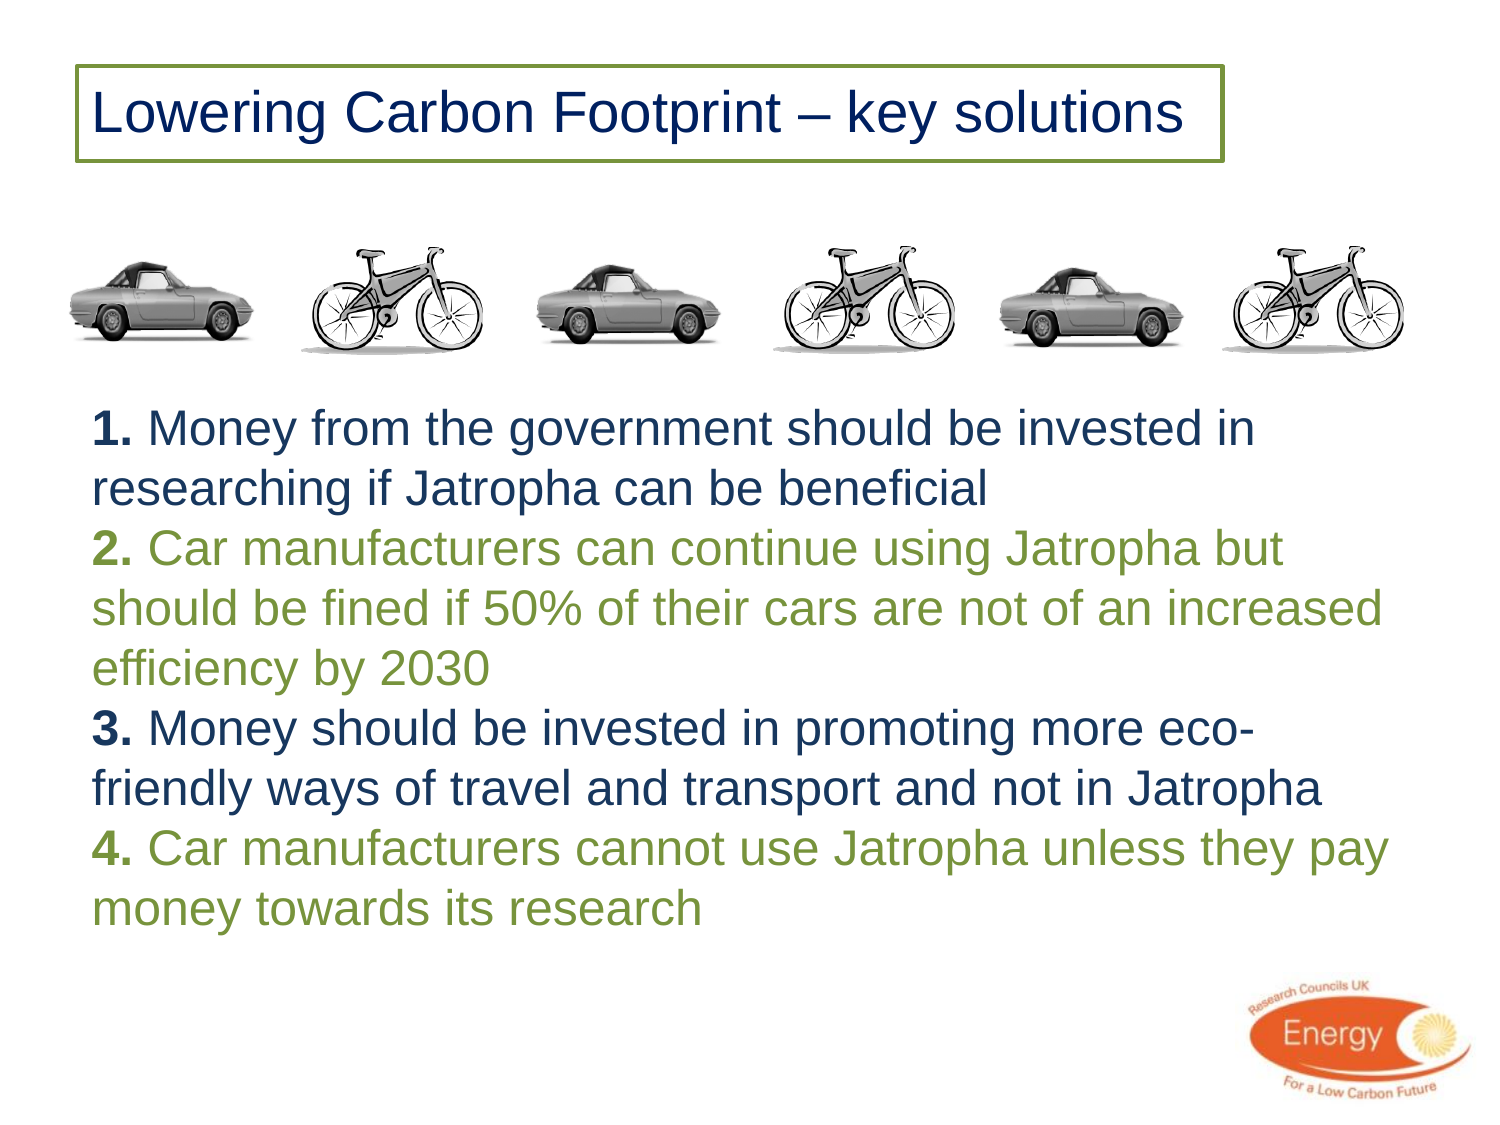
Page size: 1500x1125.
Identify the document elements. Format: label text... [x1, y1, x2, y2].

picture [773, 246, 955, 354]
picture [531, 247, 725, 371]
picture [994, 250, 1188, 374]
text_box Lowering Carbon Footprint – key solutions [76, 66, 1223, 162]
picture [1222, 246, 1404, 354]
picture [301, 247, 483, 355]
text_box 1. Money from the government should be invested in researching if Jatropha can be beneficial 2. Car manufacturers can continue using Jatropha but should be fined if 50% of their cars are not of an increased efficiency by 2030 3. Money should be invested in promoting more eco-friendly ways of travel and transport and not in Jatropha 4. Car manufacturers cannot use Jatropha unless they pay money towards its research [77, 328, 1412, 943]
picture [64, 244, 258, 368]
